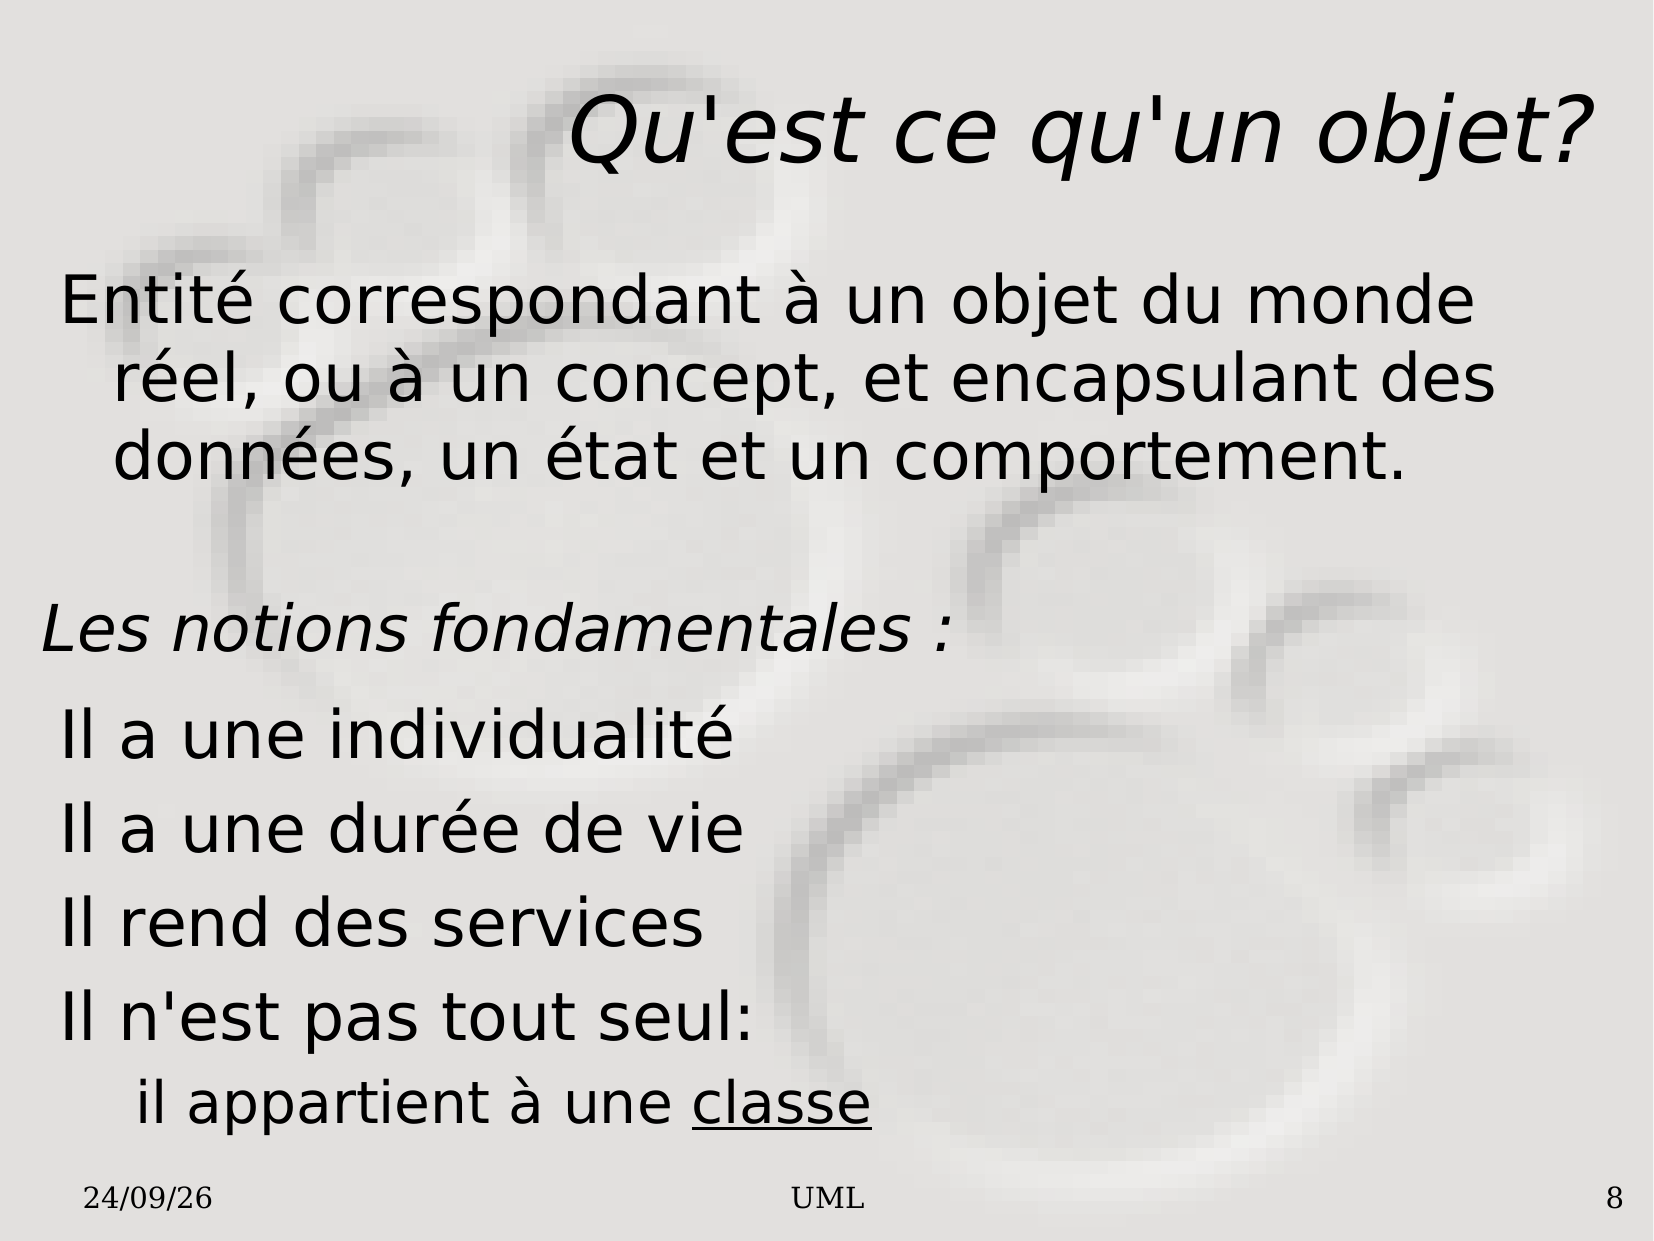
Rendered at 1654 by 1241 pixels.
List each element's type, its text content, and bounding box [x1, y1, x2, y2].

picture [0, 0, 1654, 1241]
title Qu'est ce qu'un objet? [316, 41, 1599, 221]
list Entité correspondant à un objet du monde réel, ou à un concept, et encapsulant des données, un état et un comportement. Les notions fondamentales : Il a une individualité Il a une durée de vie Il rend des services Il n'est pas tout seul: il appartient à une classe [41, 261, 1610, 1138]
